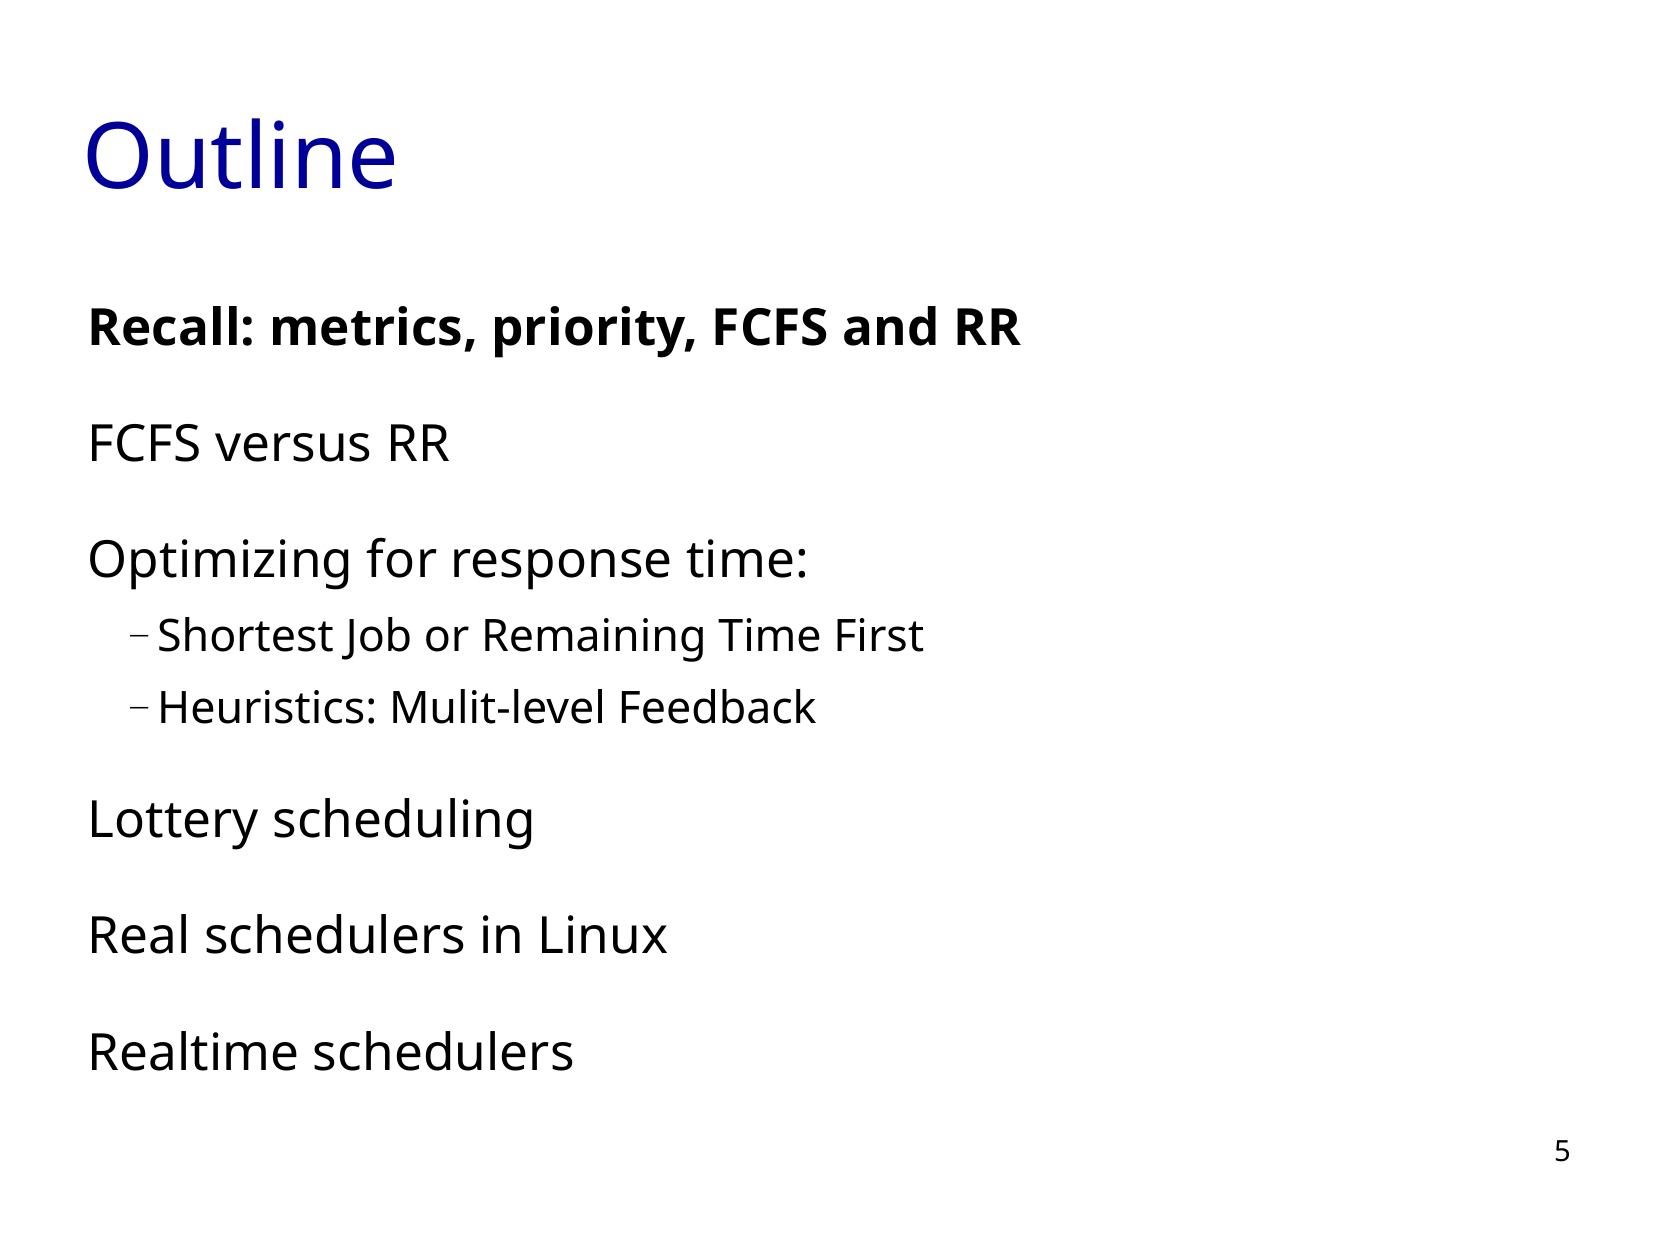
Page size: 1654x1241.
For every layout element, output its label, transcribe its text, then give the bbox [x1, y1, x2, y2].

list Recall: metrics, priority, FCFS and RR FCFS versus RR Optimizing for response time: Shortest Job or Remaining Time First Heuristics: Mulit-level Feedback Lottery scheduling Real schedulers in Linux Realtime schedulers [60, 290, 1571, 1096]
title Outline [82, 49, 1571, 257]
